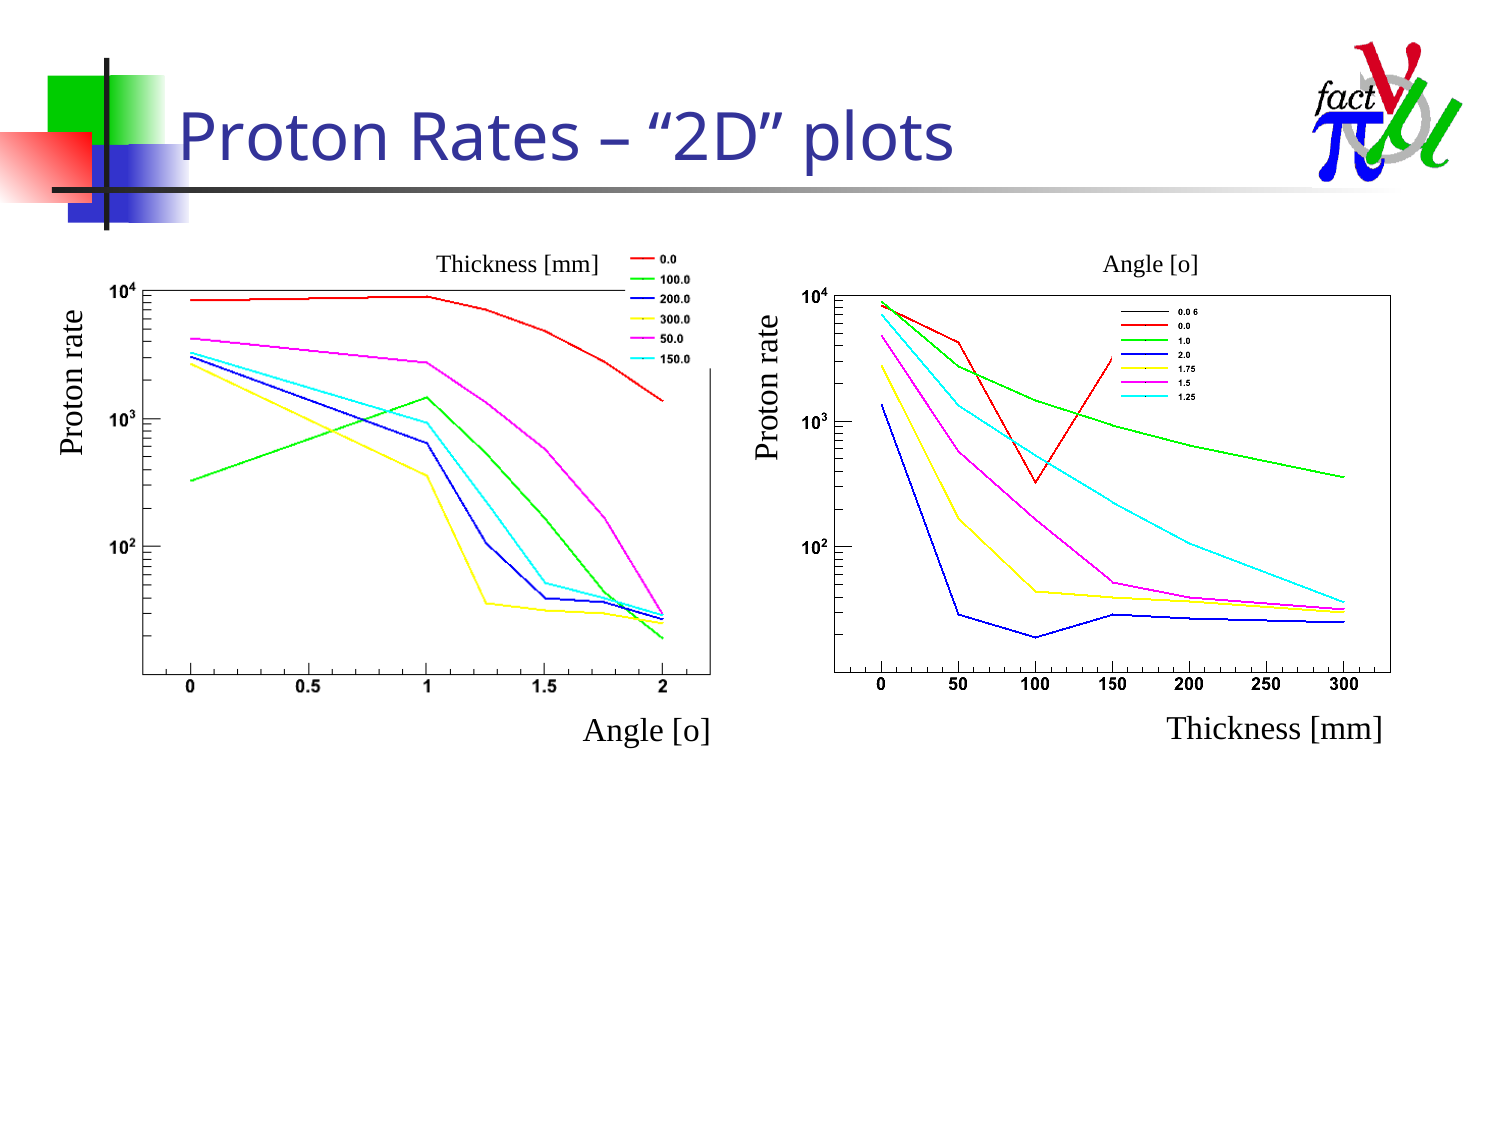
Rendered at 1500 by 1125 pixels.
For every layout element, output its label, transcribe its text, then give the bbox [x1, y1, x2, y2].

picture [72, 242, 1459, 723]
text_box Angle [o] [567, 704, 727, 757]
picture [1441, 41, 1463, 188]
text_box Proton rate [740, 299, 793, 477]
title Proton Rates – “2D” plots [162, 0, 1441, 188]
text_box Thickness [mm] [1151, 702, 1398, 755]
text_box Proton rate [45, 294, 97, 472]
text_box Angle [o] [1087, 242, 1214, 286]
text_box Thickness [mm] [421, 242, 615, 286]
